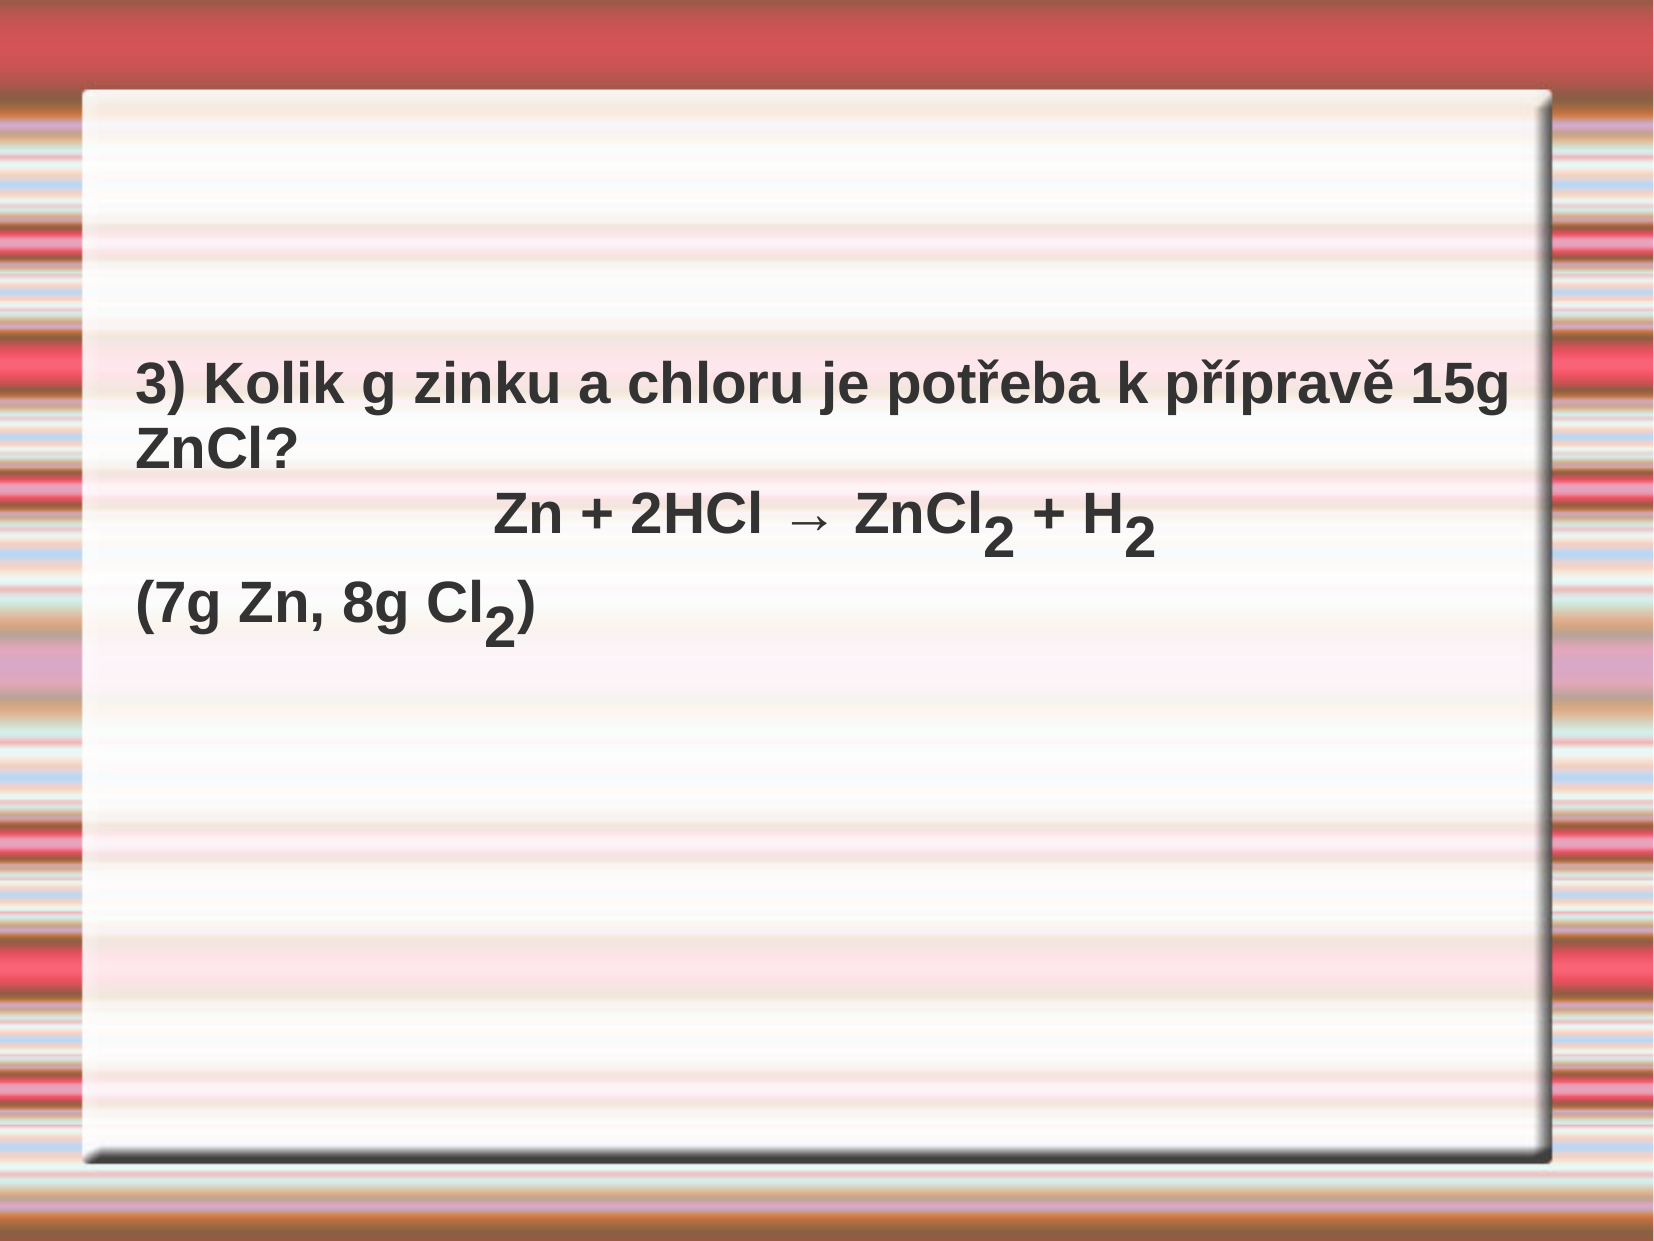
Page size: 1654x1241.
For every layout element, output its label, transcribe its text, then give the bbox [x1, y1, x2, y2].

picture [0, 0, 1654, 1241]
list 3) Kolik g zinku a chloru je potřeba k přípravě 15g ZnCl? Zn + 2HCl → ZnCl2 + H2 (7g Zn, 8g Cl2) [134, 350, 1516, 1170]
